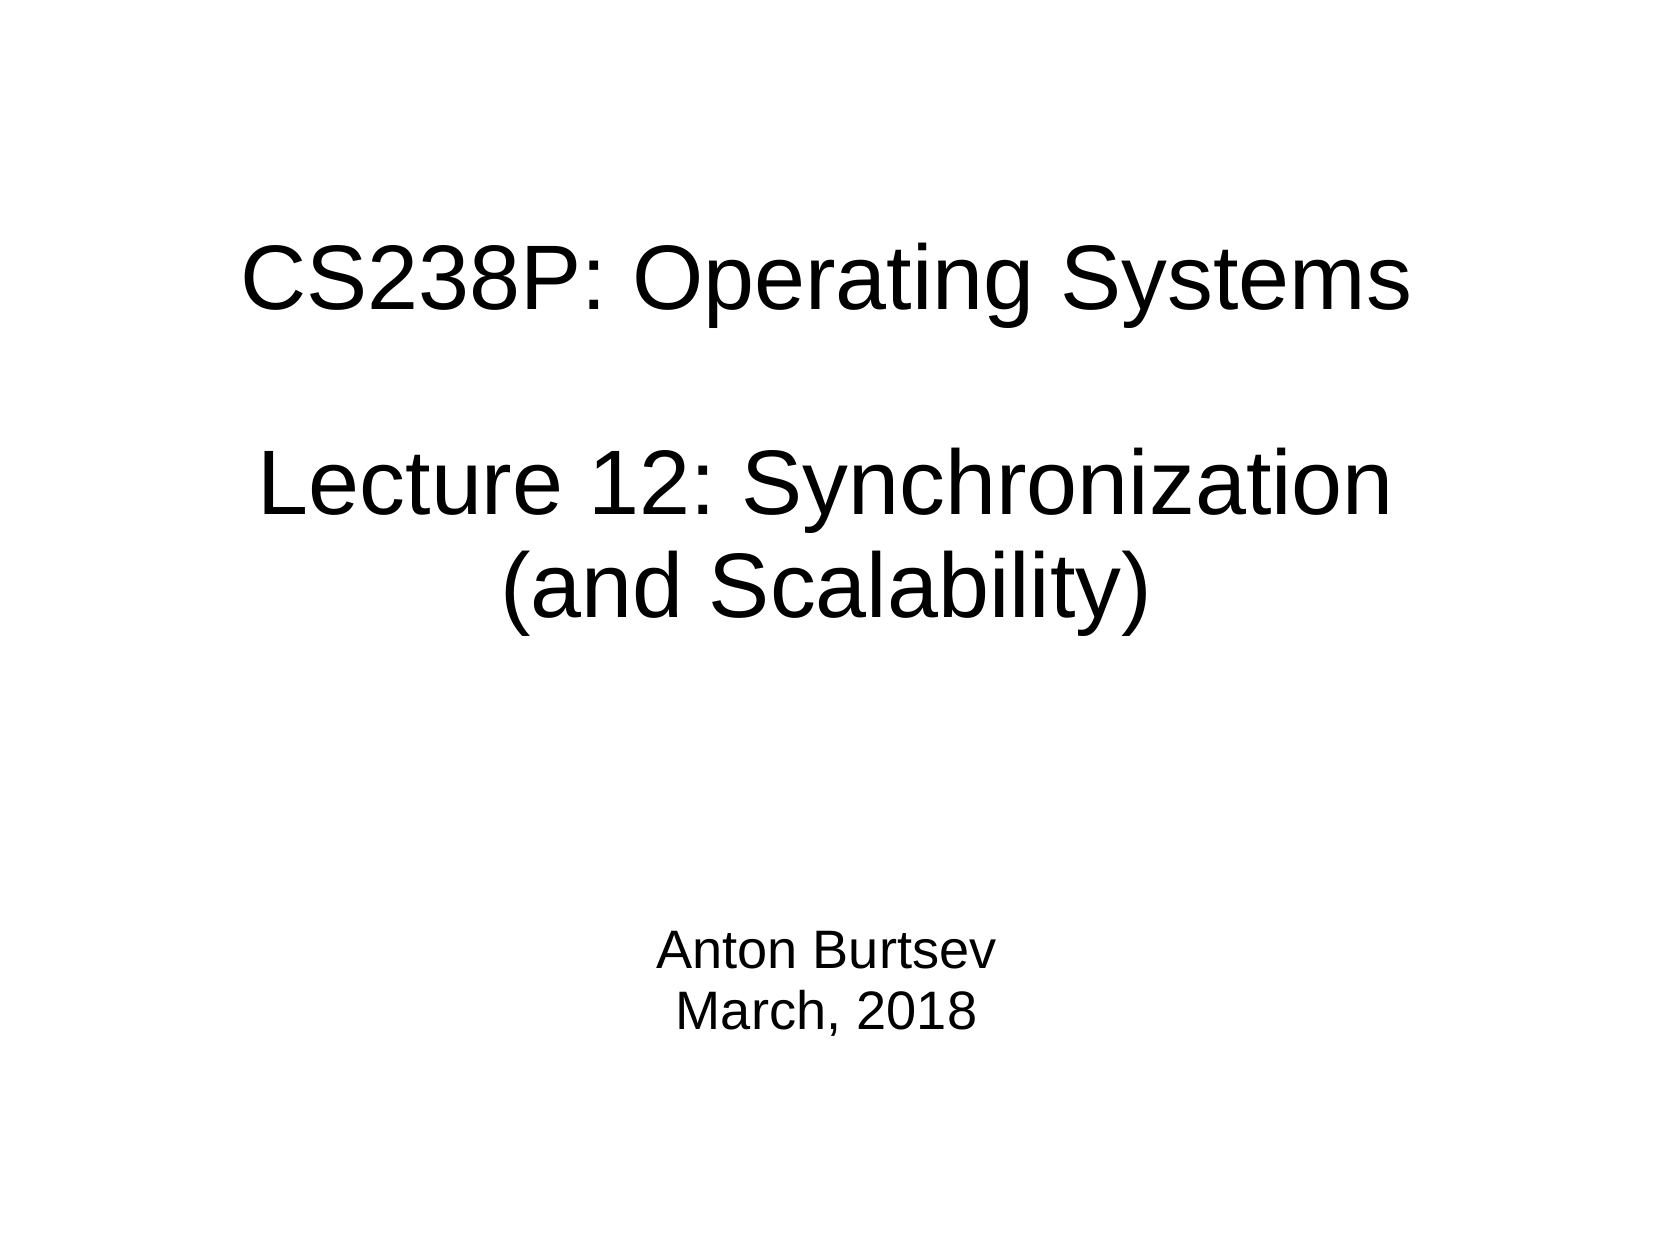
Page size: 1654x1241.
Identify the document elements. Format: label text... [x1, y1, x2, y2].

title CS238P: Operating Systems Lecture 12: Synchronization (and Scalability) [82, 113, 1571, 637]
subtitle Anton Burtsev March, 2018 [82, 637, 1571, 1109]
